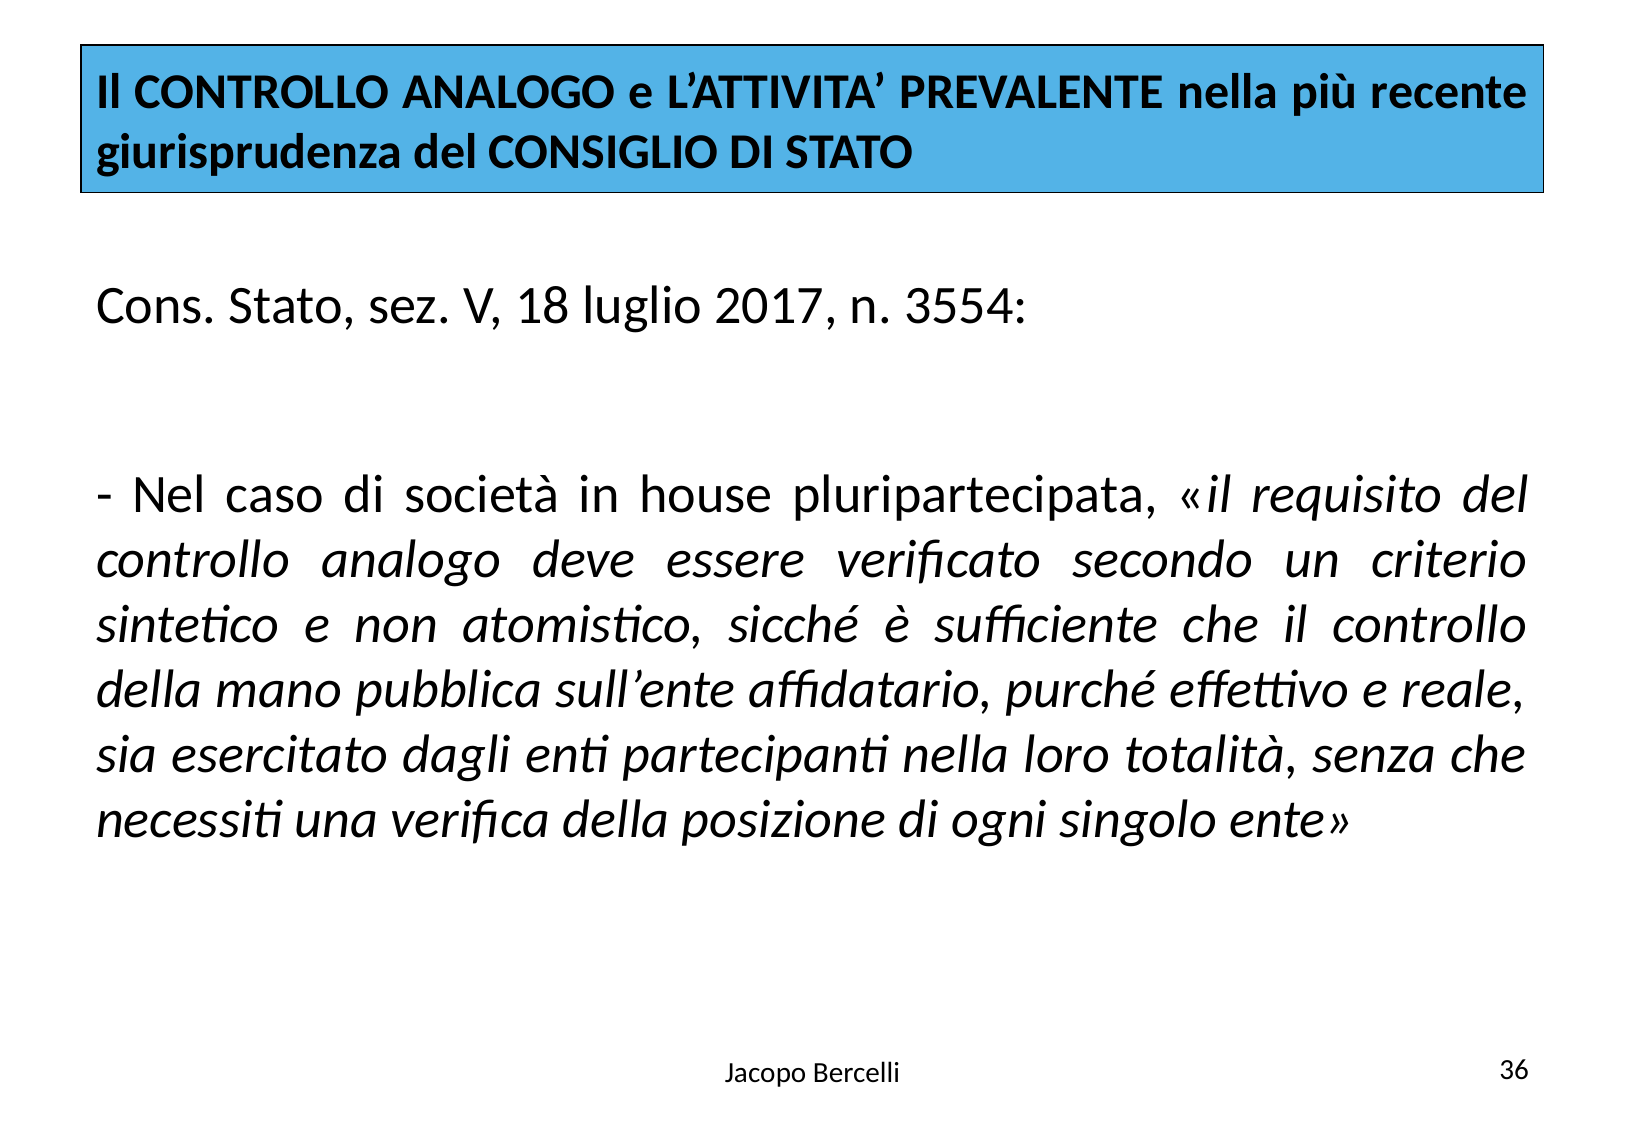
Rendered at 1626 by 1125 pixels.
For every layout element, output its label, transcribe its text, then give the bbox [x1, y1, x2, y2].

slide_number <numero> [1164, 1042, 1544, 1103]
text_box Jacopo Bercelli [633, 1046, 992, 1097]
list Cons. Stato, sez. V, 18 luglio 2017, n. 3554: - Nel caso di società in house pluripartecipata, «il requisito del controllo analogo deve essere verificato secondo un criterio sintetico e non atomistico, sicché è sufficiente che il controllo della mano pubblica sull’ente affidatario, purché effettivo e reale, sia esercitato dagli enti partecipanti nella loro totalità, senza che necessiti una verifica della posizione di ogni singolo ente» [81, 262, 1544, 1005]
title Il CONTROLLO ANALOGO e L’ATTIVITA’ PREVALENTE nella più recente giurisprudenza del CONSIGLIO DI STATO [81, 45, 1544, 193]
